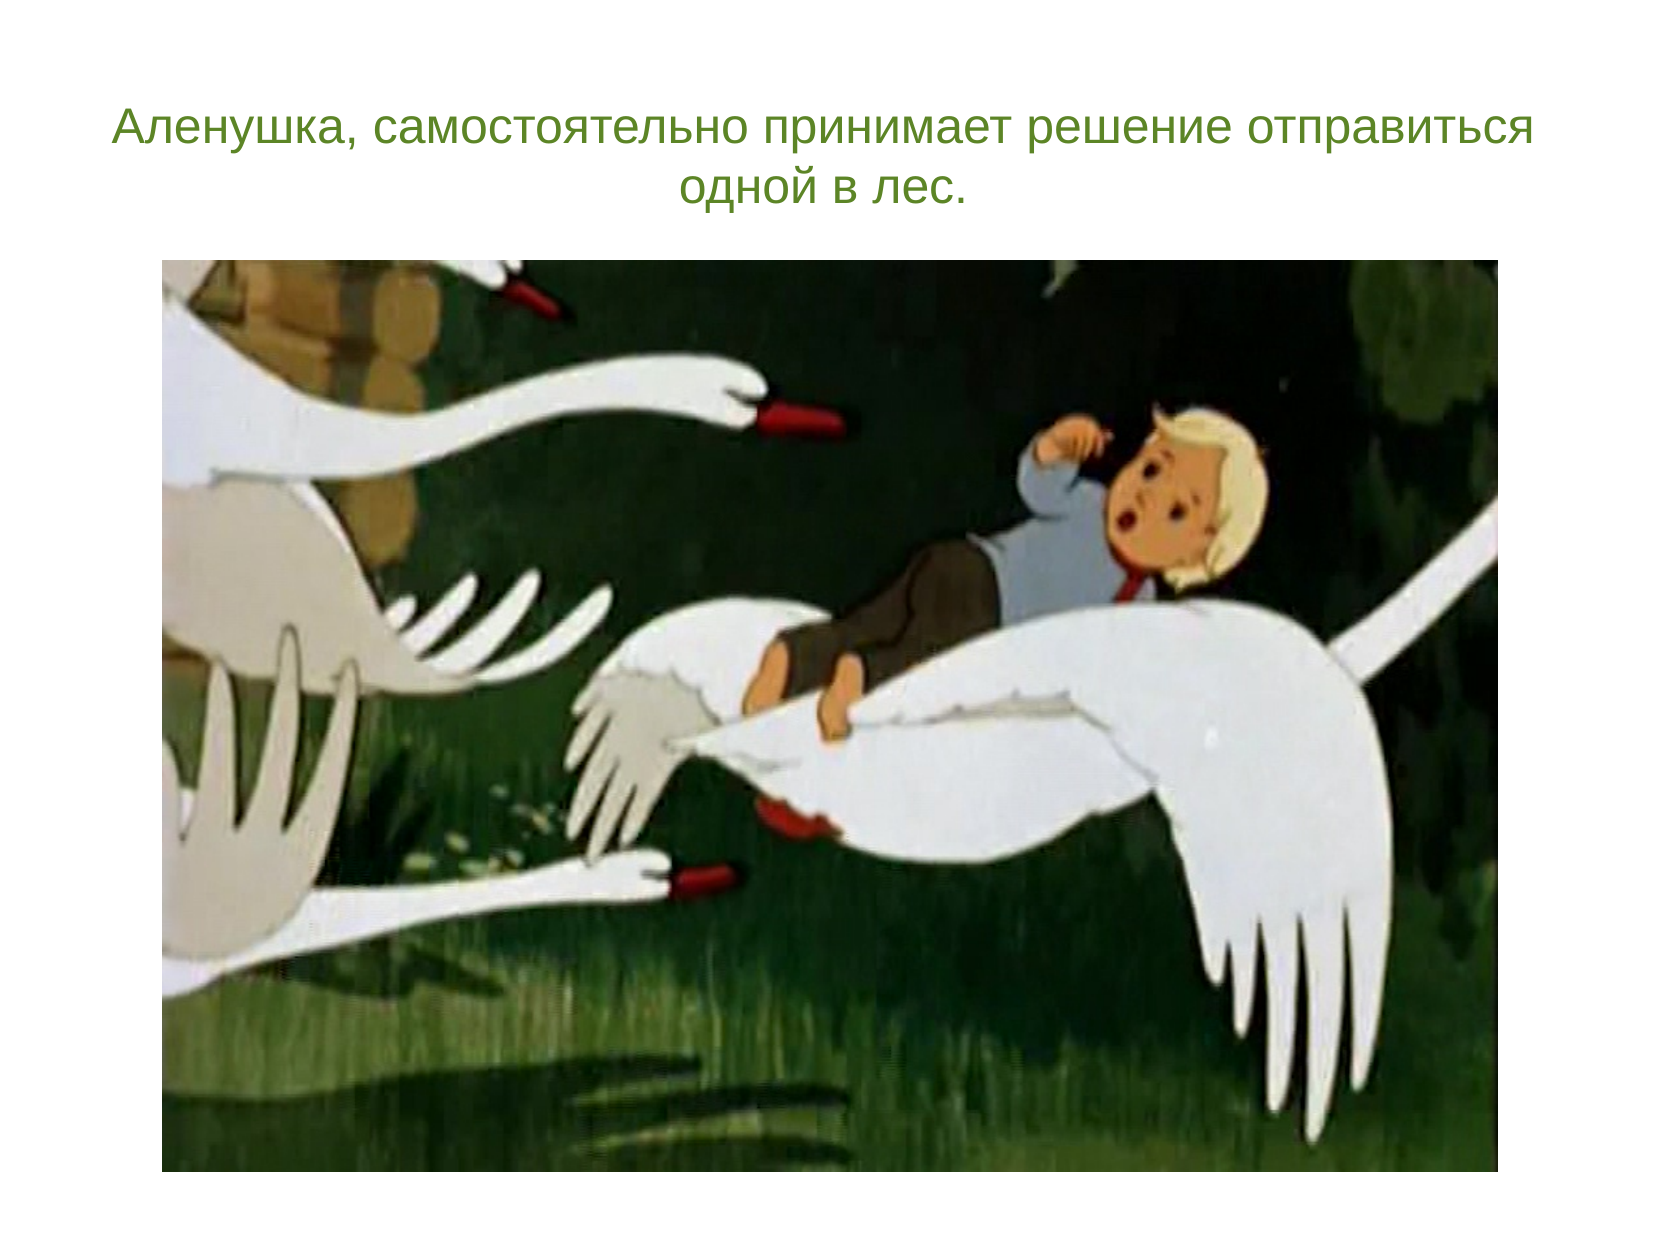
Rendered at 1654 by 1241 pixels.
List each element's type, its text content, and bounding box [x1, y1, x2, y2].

title Аленушка, самостоятельно принимает решение отправиться одной в лес. [82, 22, 1565, 284]
picture [162, 260, 1498, 1172]
